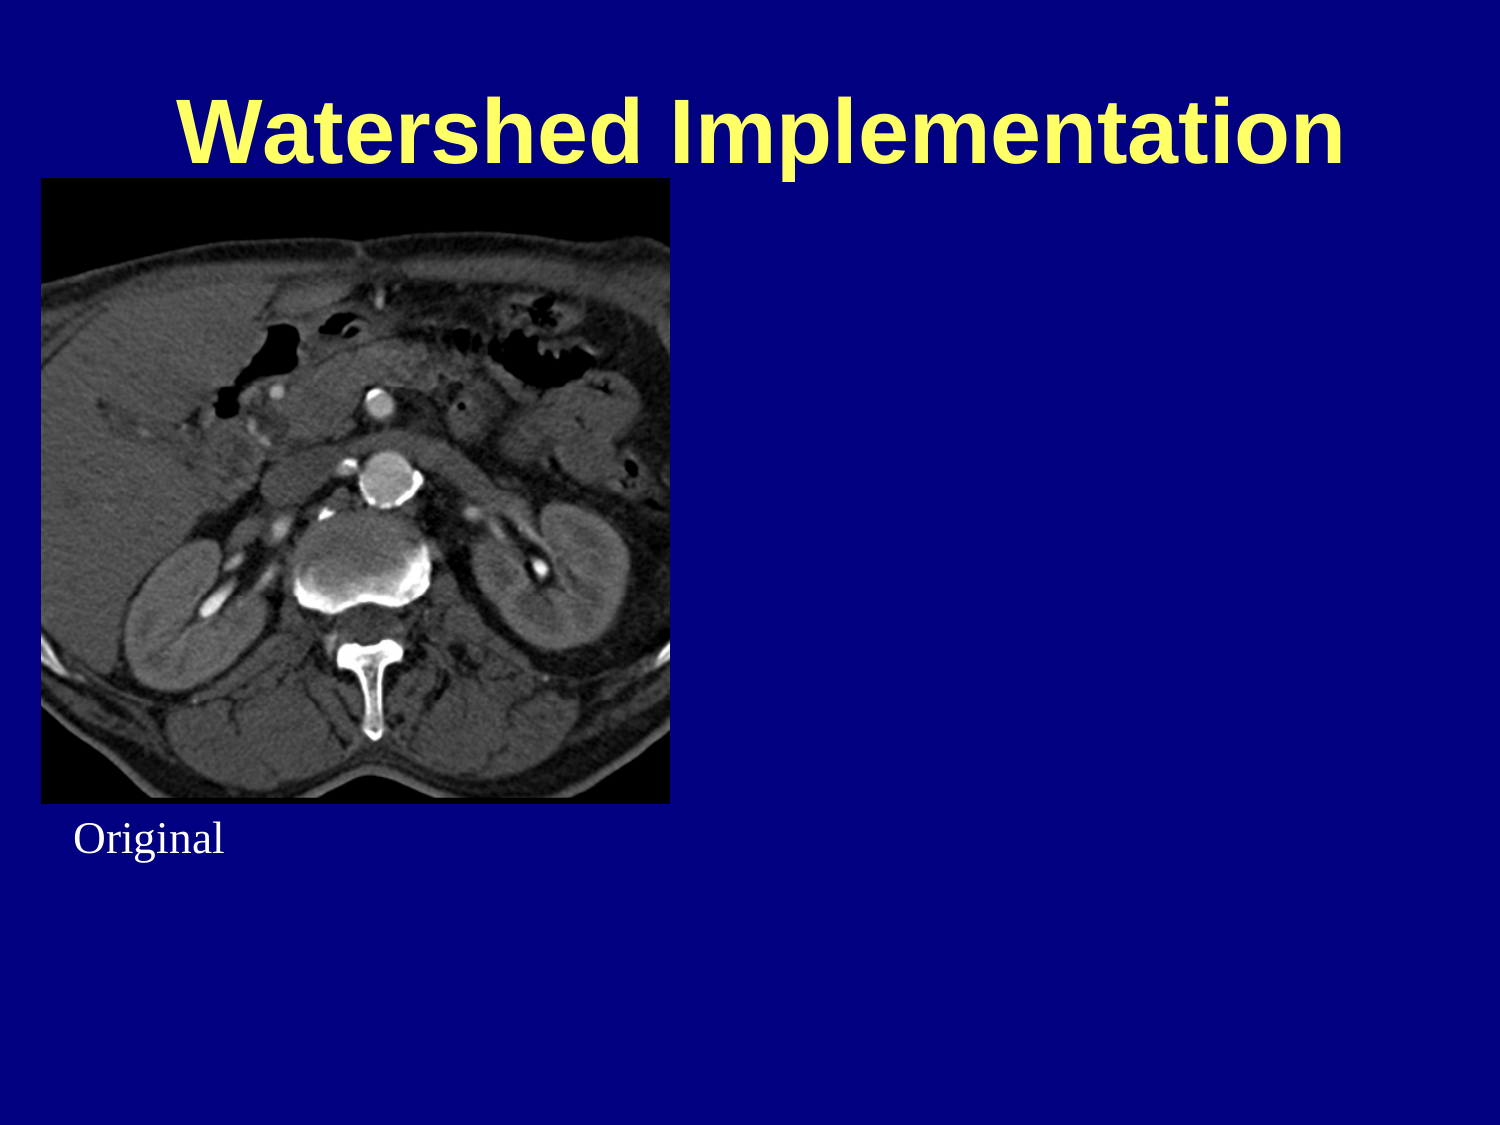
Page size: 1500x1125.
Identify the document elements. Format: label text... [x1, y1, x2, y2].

title Watershed Implementation [106, 34, 1418, 222]
picture [41, 178, 670, 804]
text_box Original [73, 808, 264, 860]
